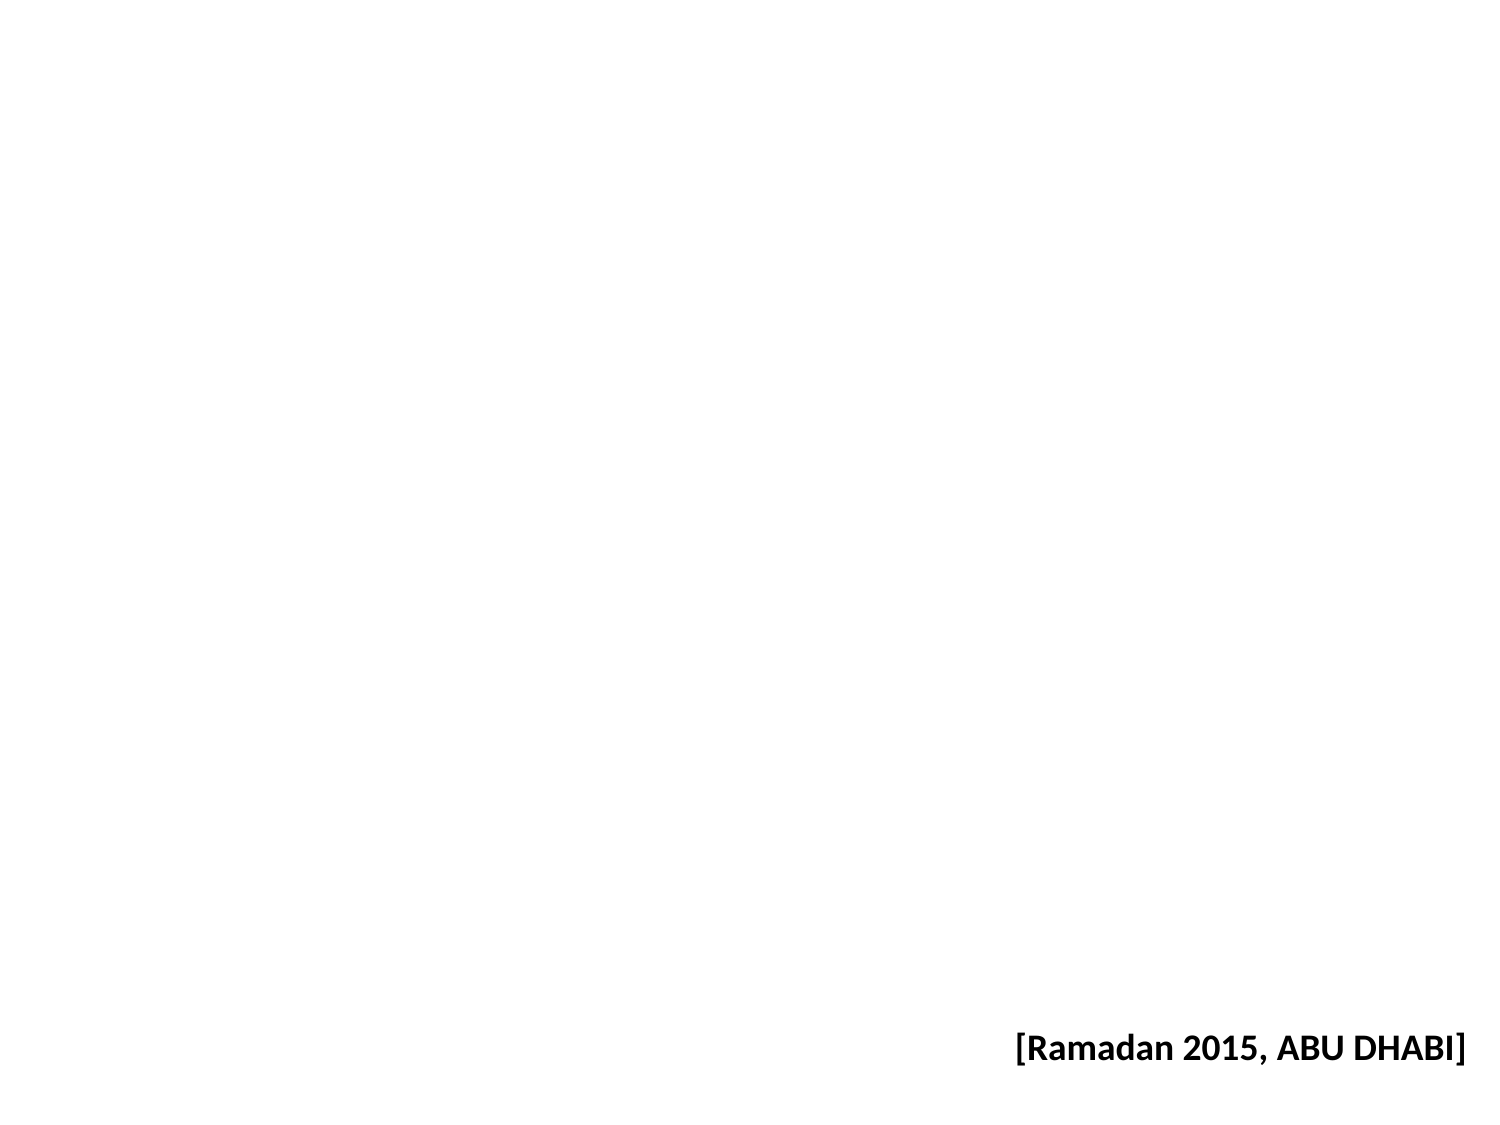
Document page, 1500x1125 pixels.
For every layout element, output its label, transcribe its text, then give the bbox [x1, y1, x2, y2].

text_box [Ramadan 2015, ABU DHABI] [1000, 1015, 1483, 1076]
